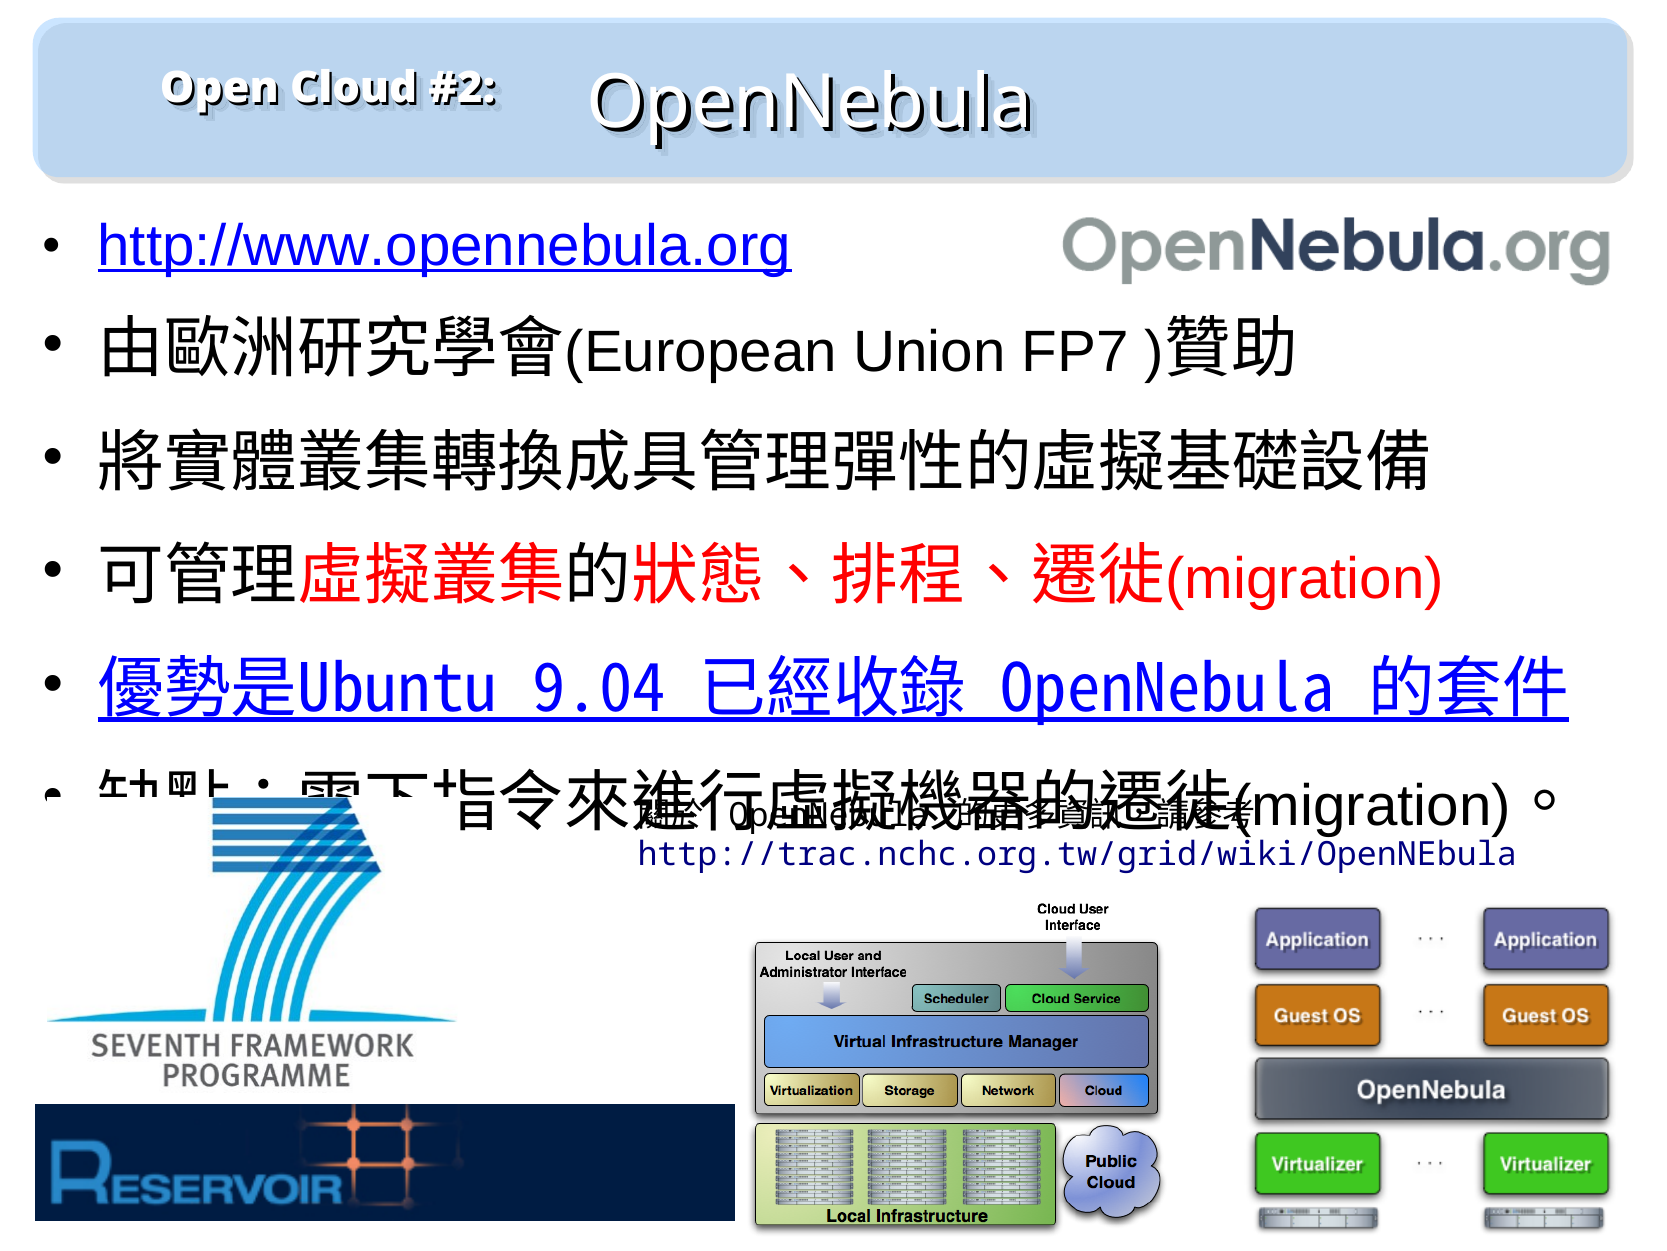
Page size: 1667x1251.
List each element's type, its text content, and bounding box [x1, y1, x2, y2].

picture [1234, 891, 1630, 1247]
list http://www.opennebula.org 由歐洲研究學會(European Union FP7 )贊助 將實體叢集轉換成具管理彈性的虛擬基礎設備 可管理虛擬叢集的狀態、排程、遷徙(migration) 優勢是Ubuntu 9.04 已經收錄 OpenNebula 的套件 缺點：需下指令來進行虛擬機器的遷徙(migration)。 [41, 212, 1607, 761]
text_box Open Cloud #2: OpenNebula [32, 17, 1628, 178]
picture [47, 797, 458, 1093]
picture [35, 891, 1182, 1247]
picture [797, 183, 1625, 302]
text_box 關於 OpenNebula 的更多資訊，請參考http://trac.nchc.org.tw/grid/wiki/OpenNEbula [616, 779, 1595, 886]
